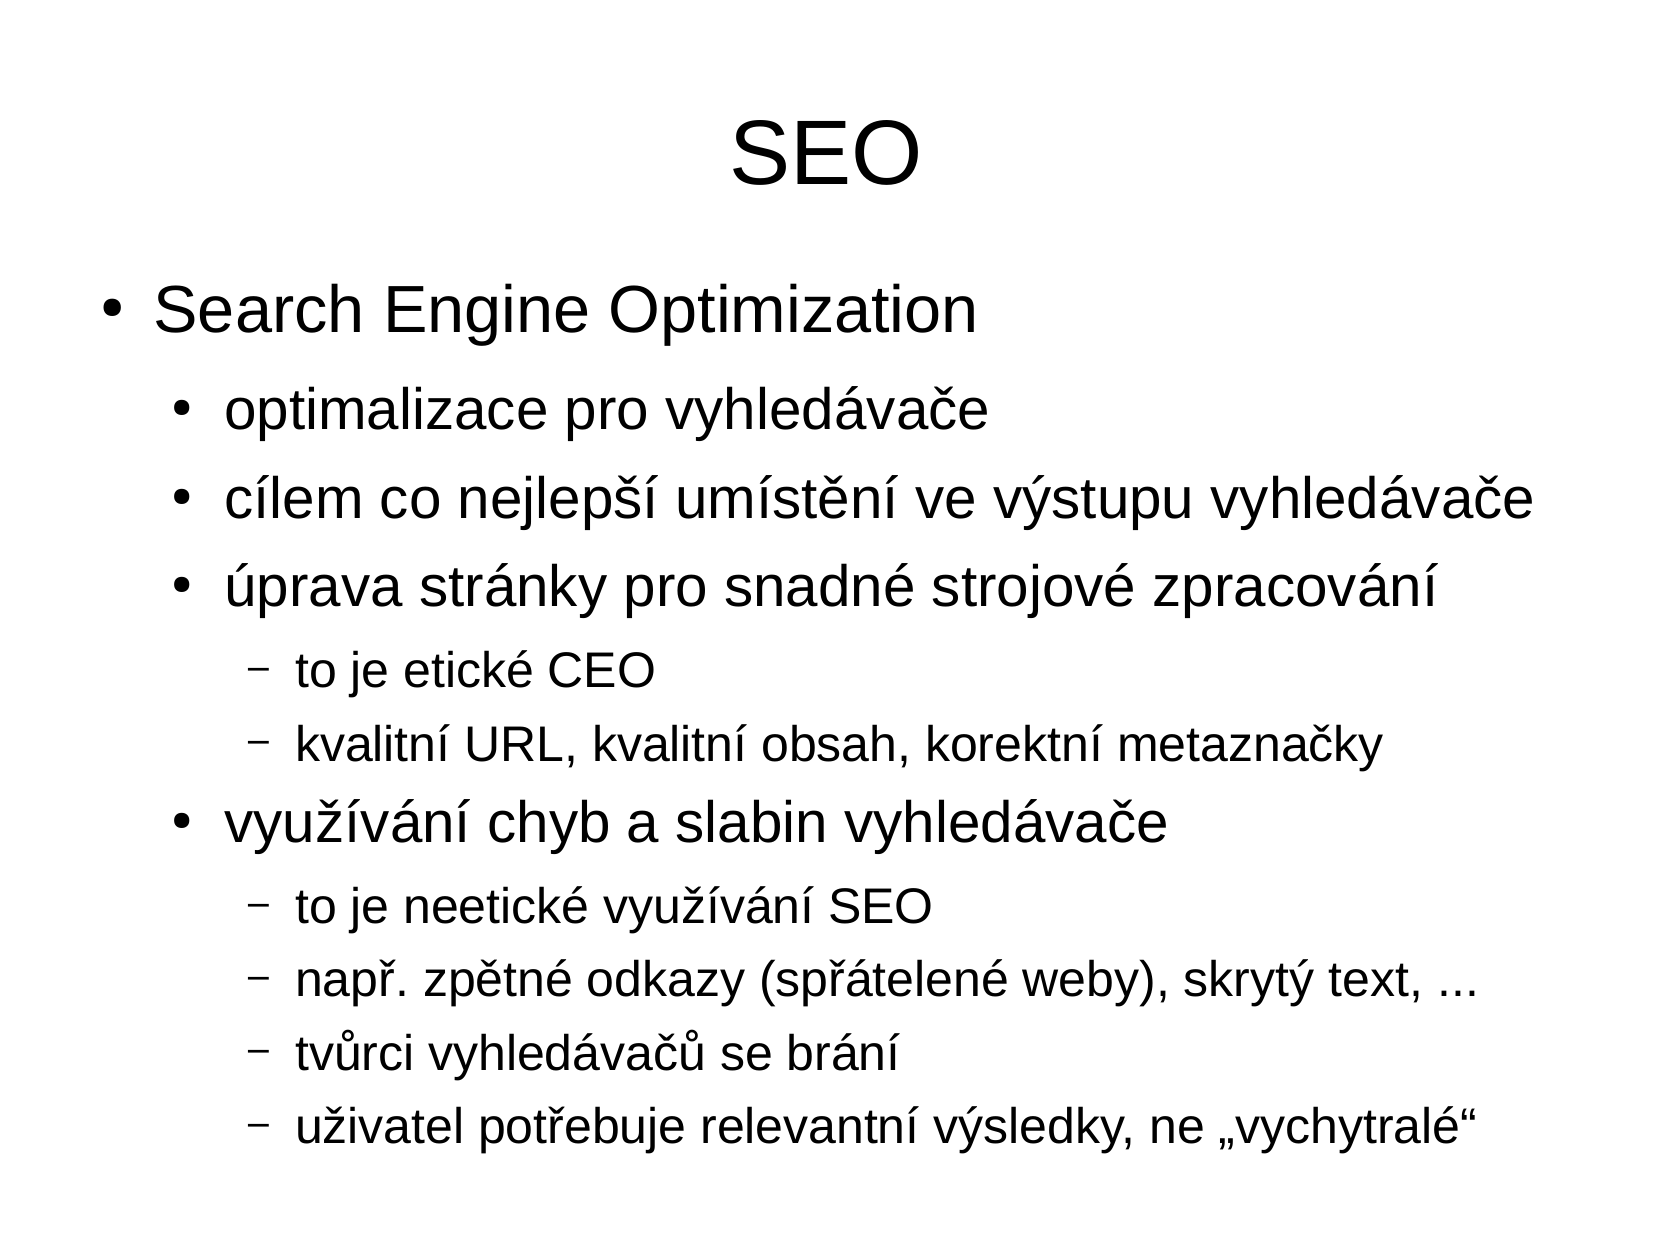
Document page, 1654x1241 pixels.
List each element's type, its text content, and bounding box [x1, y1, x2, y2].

title SEO [82, 49, 1571, 257]
list Search Engine Optimization optimalizace pro vyhledávače cílem co nejlepší umístění ve výstupu vyhledávače úprava stránky pro snadné strojové zpracování to je etické CEO kvalitní URL, kvalitní obsah, korektní metaznačky využívání chyb a slabin vyhledávače to je neetické využívání SEO např. zpětné odkazy (spřátelené weby), skrytý text, ... tvůrci vyhledávačů se brání uživatel potřebuje relevantní výsledky, ne „vychytralé“ [82, 272, 1571, 1155]
